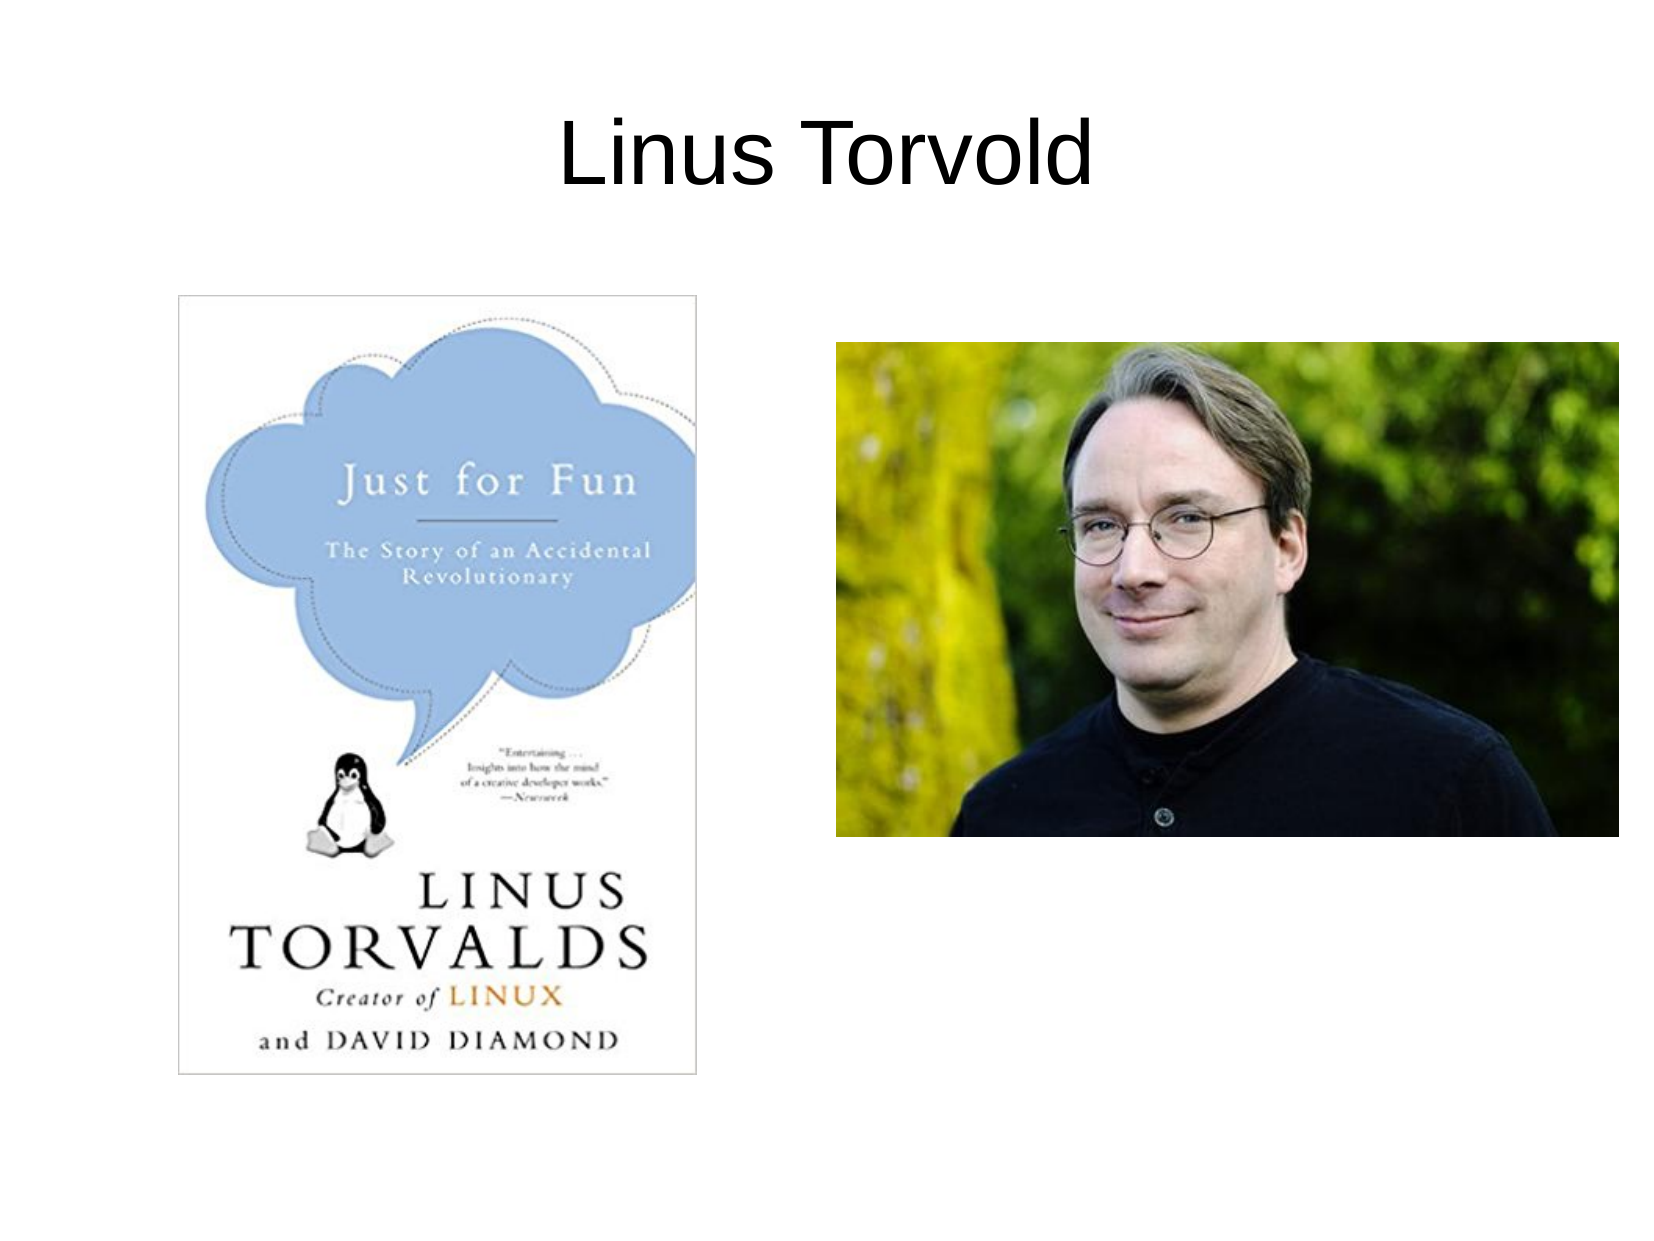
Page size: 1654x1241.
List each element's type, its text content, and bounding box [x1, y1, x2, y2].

title Linus Torvold [82, 49, 1571, 257]
picture [178, 295, 697, 1075]
picture [836, 342, 1619, 837]
